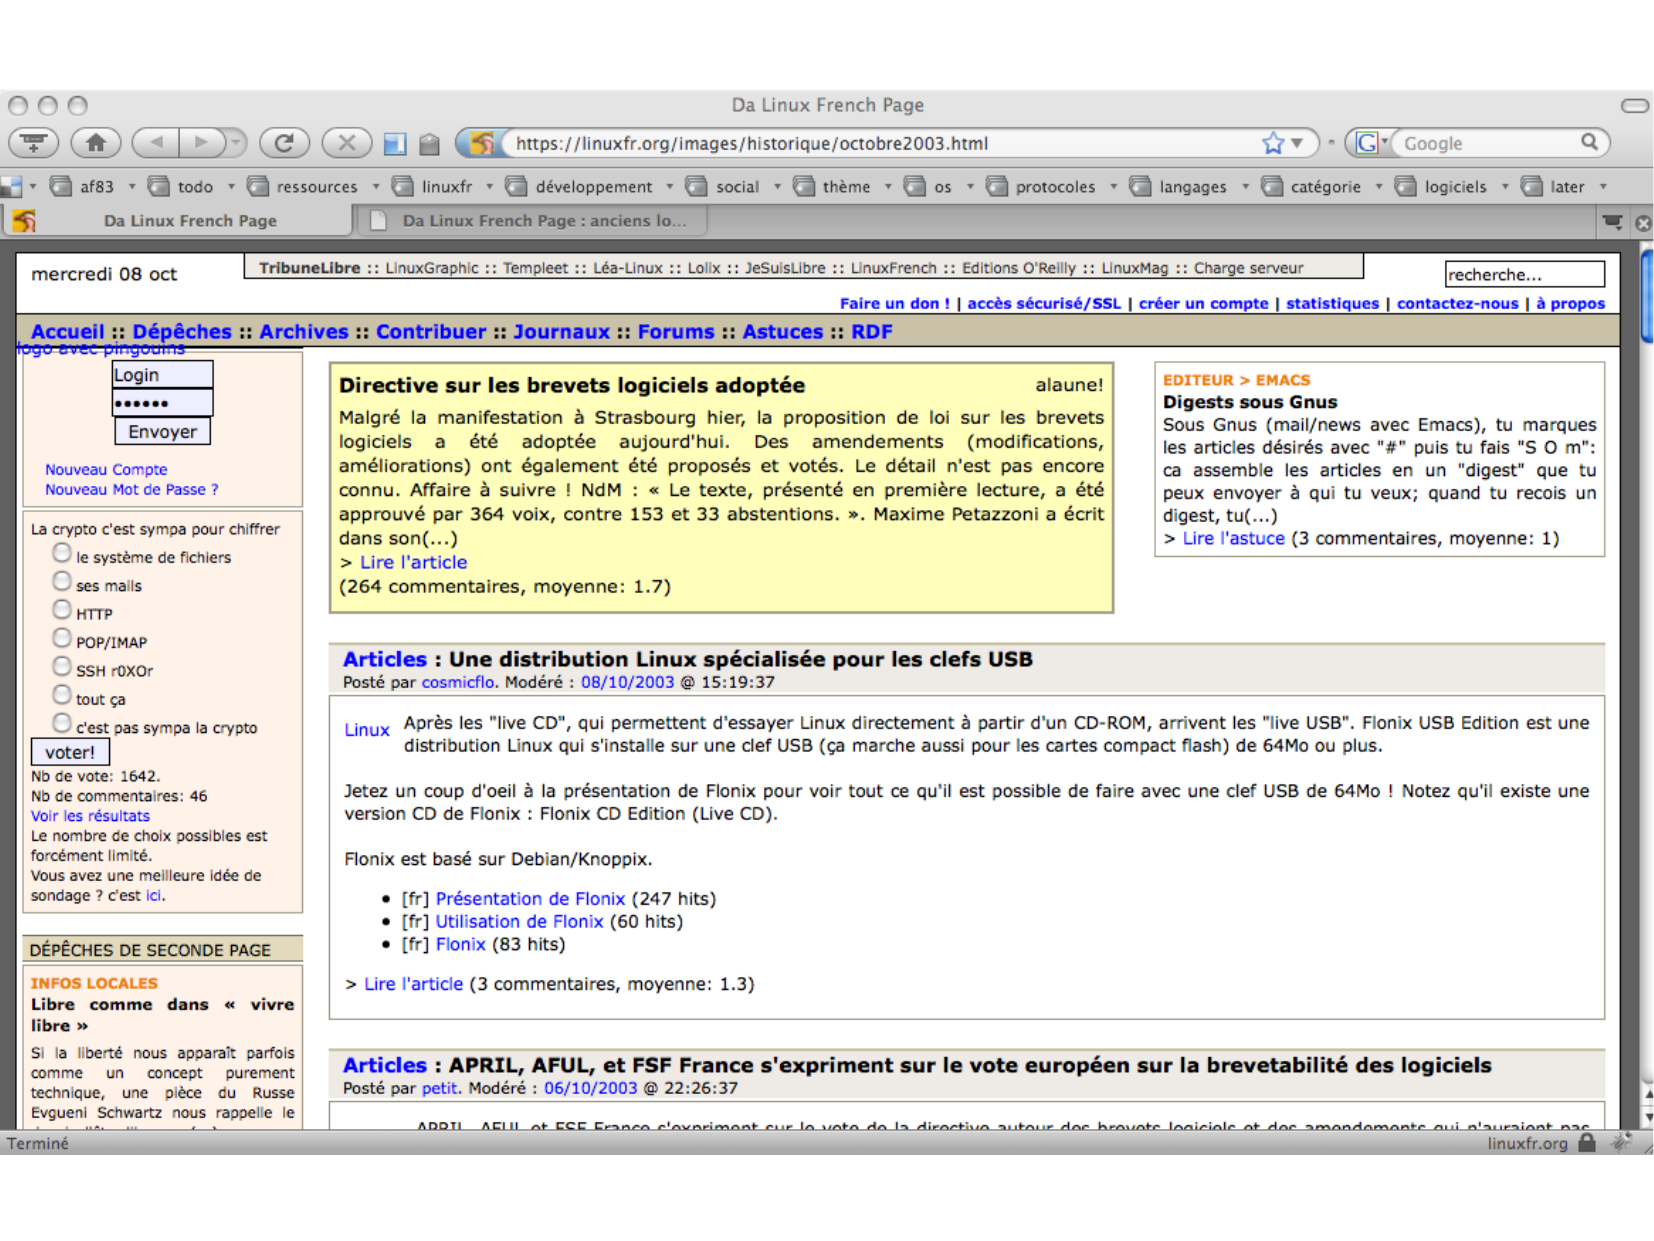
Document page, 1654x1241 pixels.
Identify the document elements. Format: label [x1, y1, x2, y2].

picture [0, 88, 1654, 1155]
